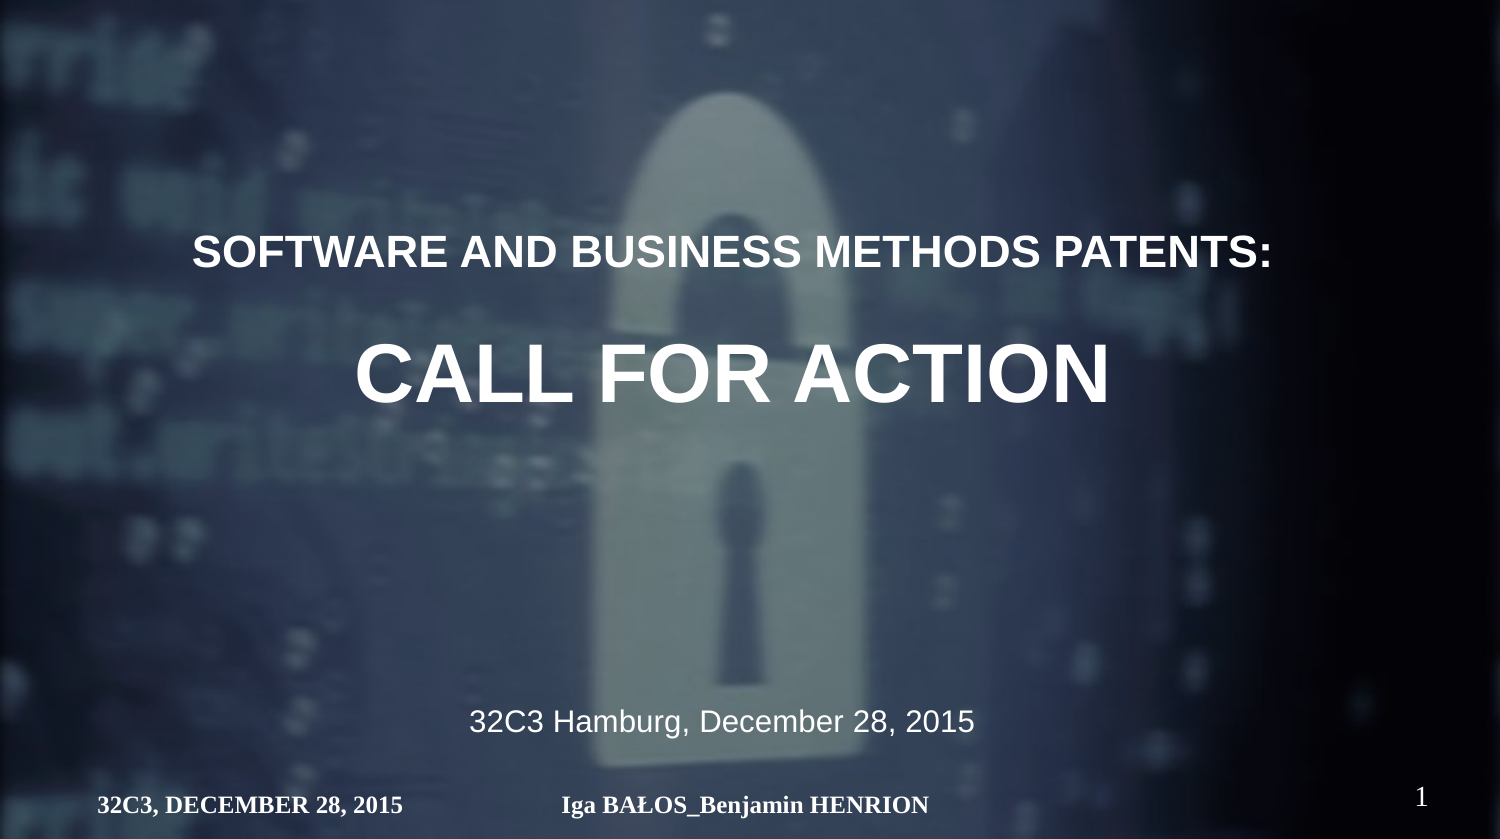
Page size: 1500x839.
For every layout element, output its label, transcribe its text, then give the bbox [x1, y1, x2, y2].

picture [0, 0, 1500, 839]
subtitle SOFTWARE AND BUSINESS METHODS PATENTS: CALL FOR ACTION [72, 80, 1393, 567]
title 32C3 Hamburg, December 28, 2015 [47, 651, 1398, 792]
